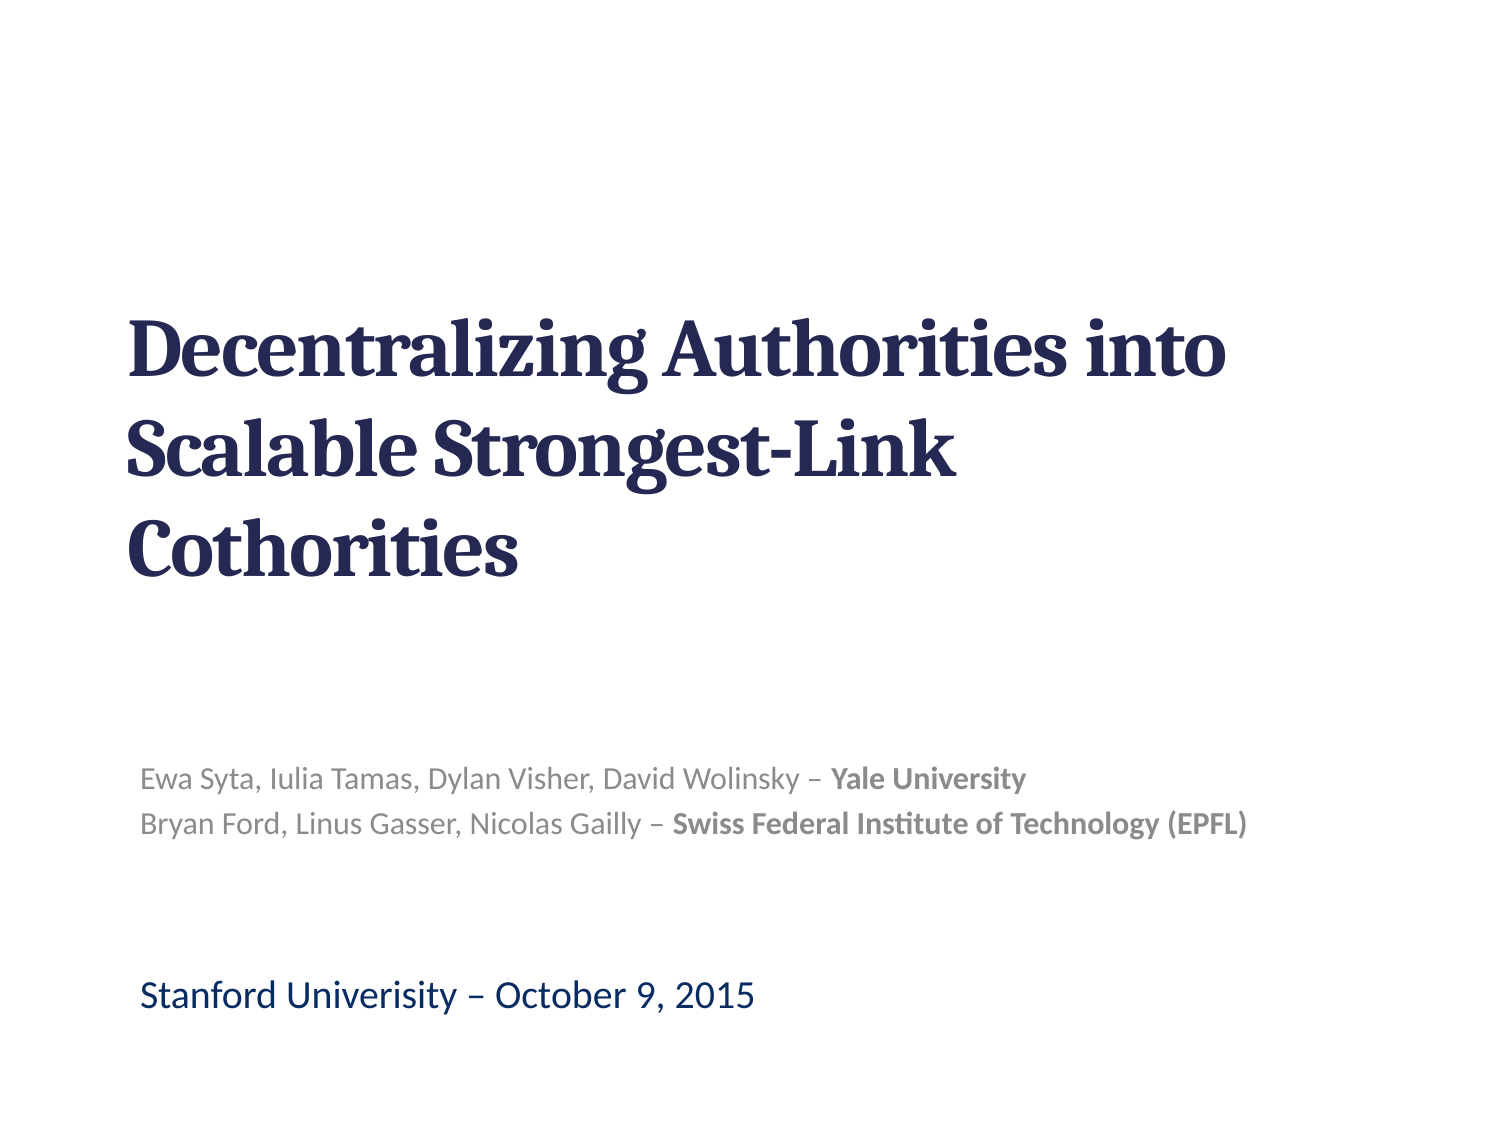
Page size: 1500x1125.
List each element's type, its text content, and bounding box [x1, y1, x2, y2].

text_box Stanford Univerisity – October 9, 2015 [124, 849, 1413, 1025]
title Decentralizing Authorities into Scalable Strongest-Link Cothorities [112, 174, 1350, 601]
subtitle Ewa Syta, Iulia Tamas, Dylan Visher, David Wolinsky – Yale University Bryan Ford, Linus Gasser, Nicolas Gailly – Swiss Federal Institute of Technology (EPFL) [125, 750, 1413, 849]
